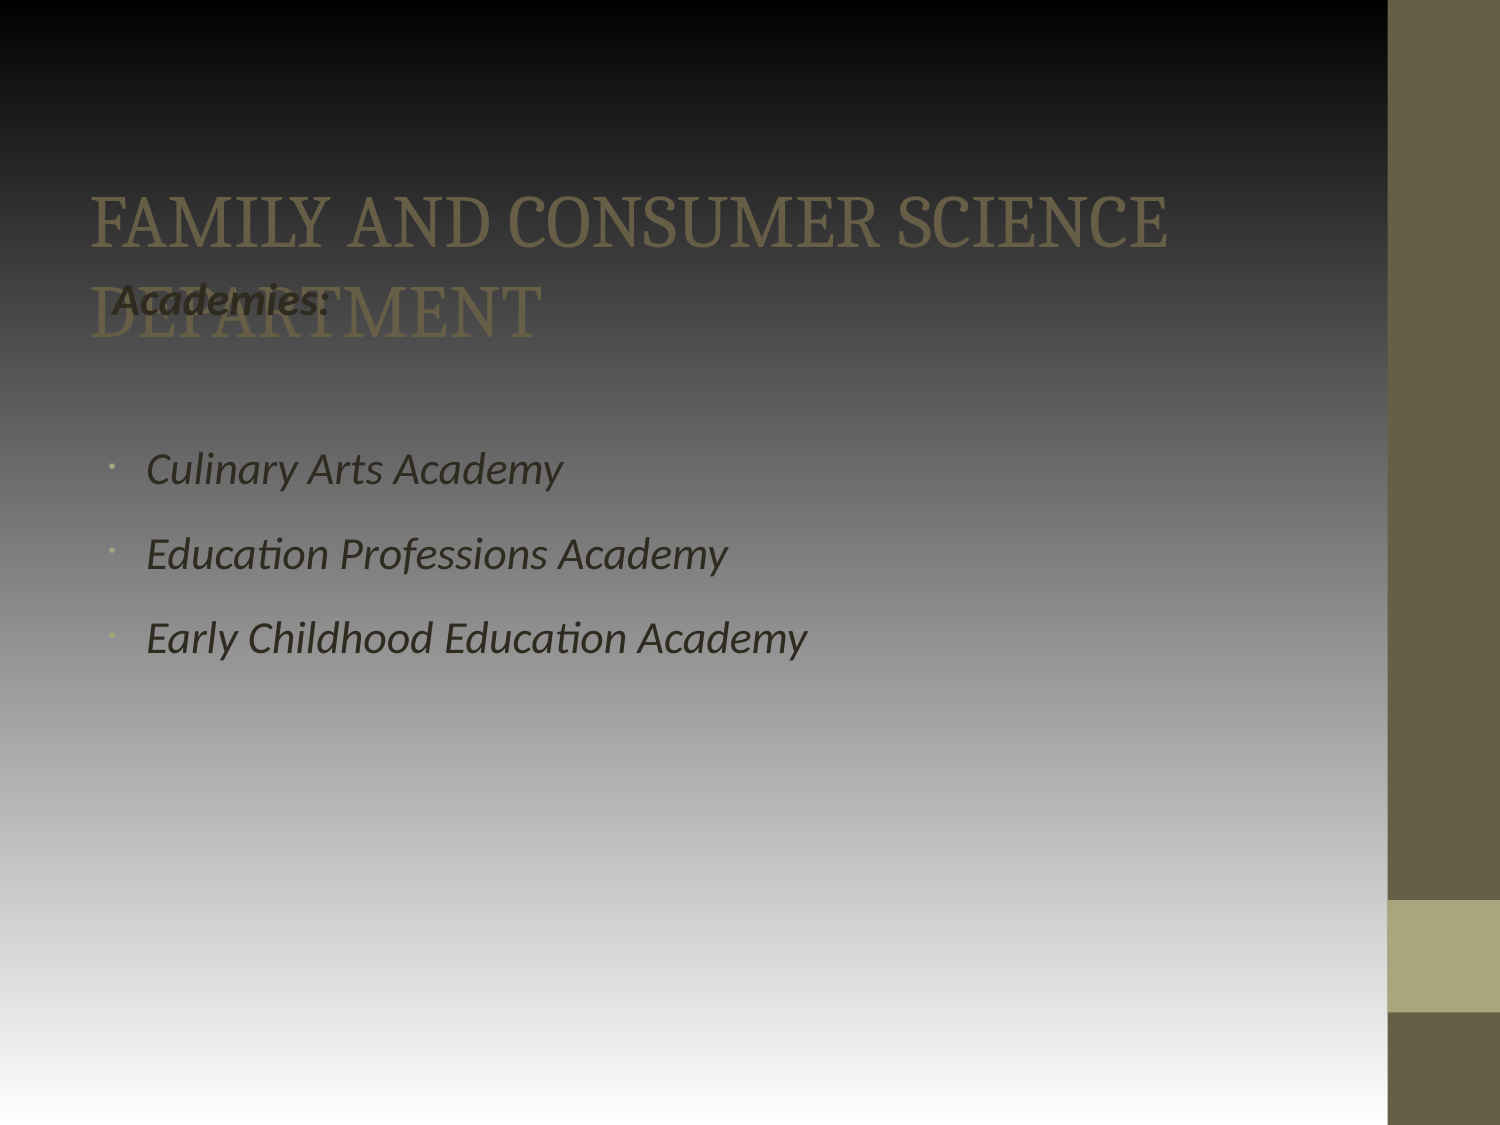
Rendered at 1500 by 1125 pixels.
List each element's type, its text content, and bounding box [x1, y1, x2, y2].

list Academies: Culinary Arts Academy Education Professions Academy Early Childhood Education Academy [75, 262, 1325, 1050]
title FAMILY AND CONSUMER SCIENCE DEPARTMENT [75, 45, 1325, 233]
